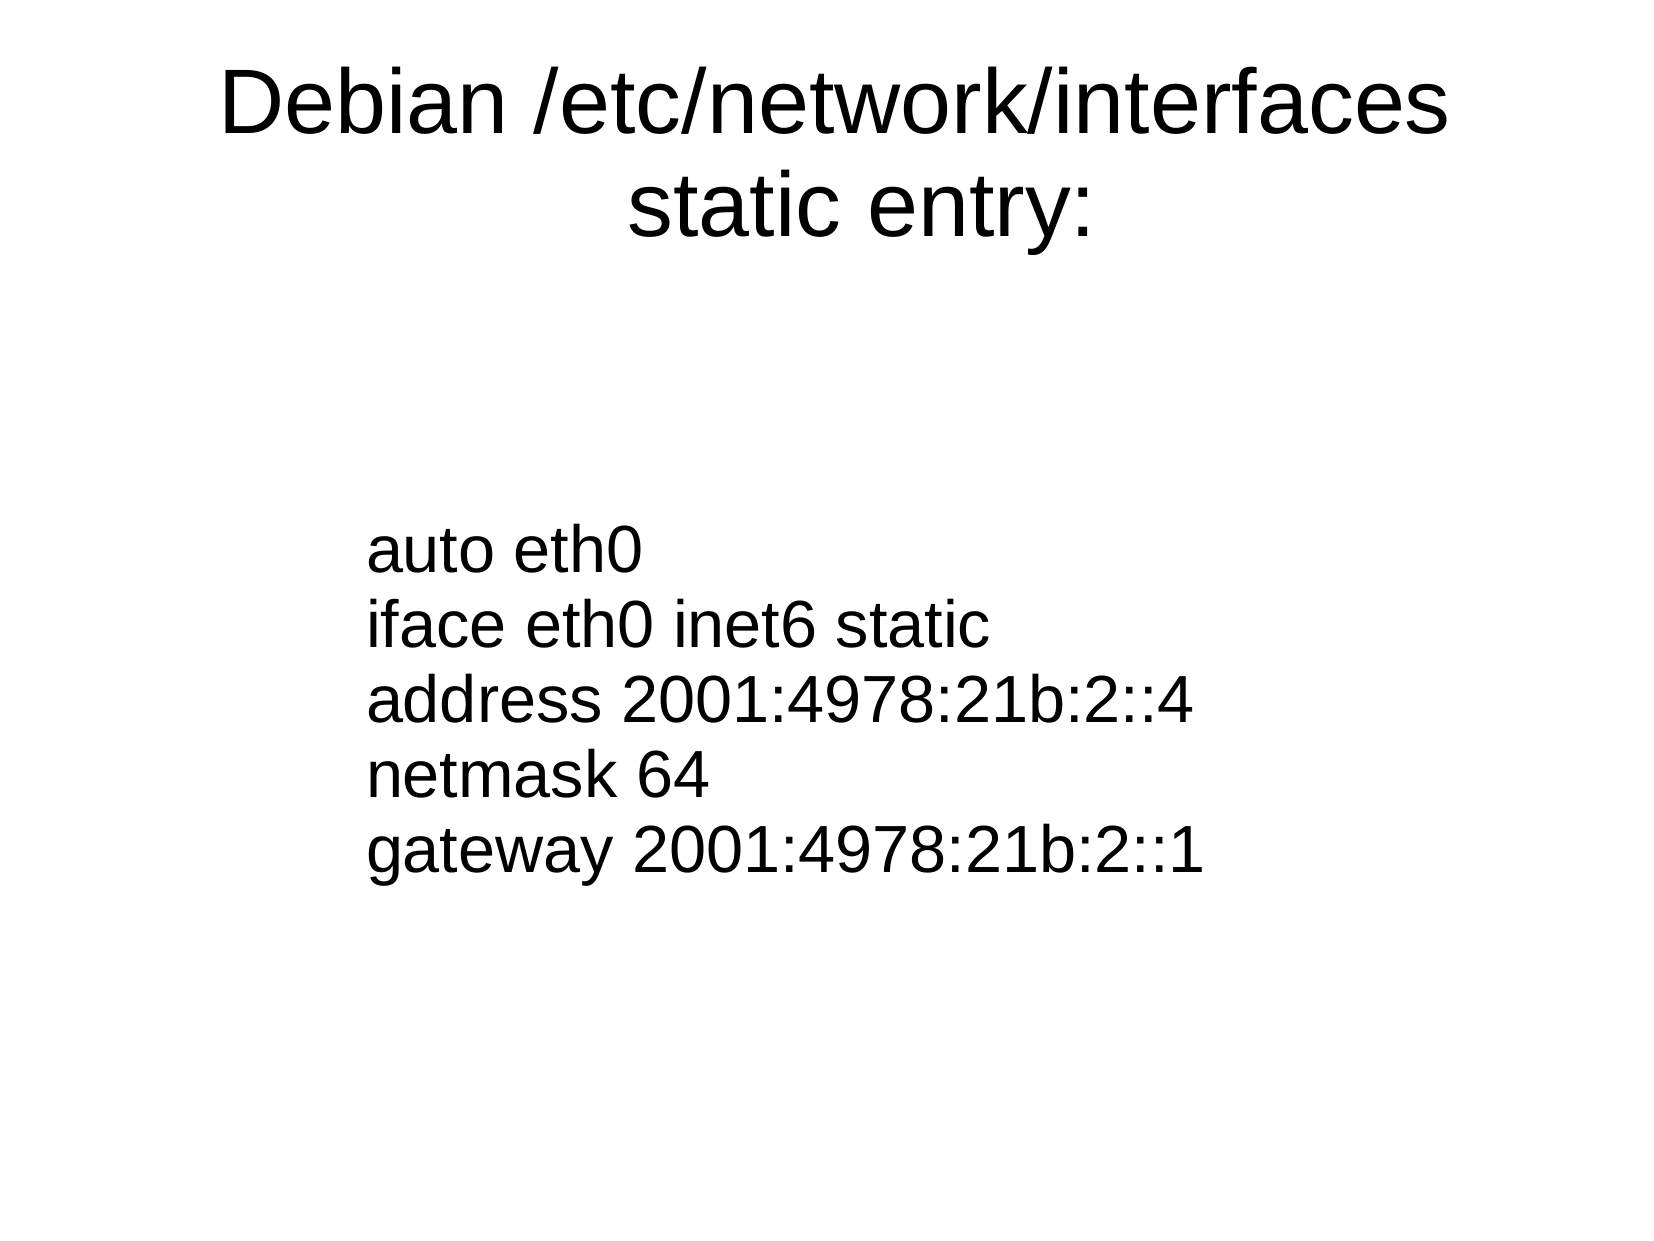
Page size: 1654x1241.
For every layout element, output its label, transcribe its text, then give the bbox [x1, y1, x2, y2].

subtitle auto eth0 iface eth0 inet6 static address 2001:4978:21b:2::4 netmask 64 gateway 2001:4978:21b:2::1 [366, 290, 1288, 1109]
title Debian /etc/network/interfaces static entry: [82, 49, 1571, 257]
